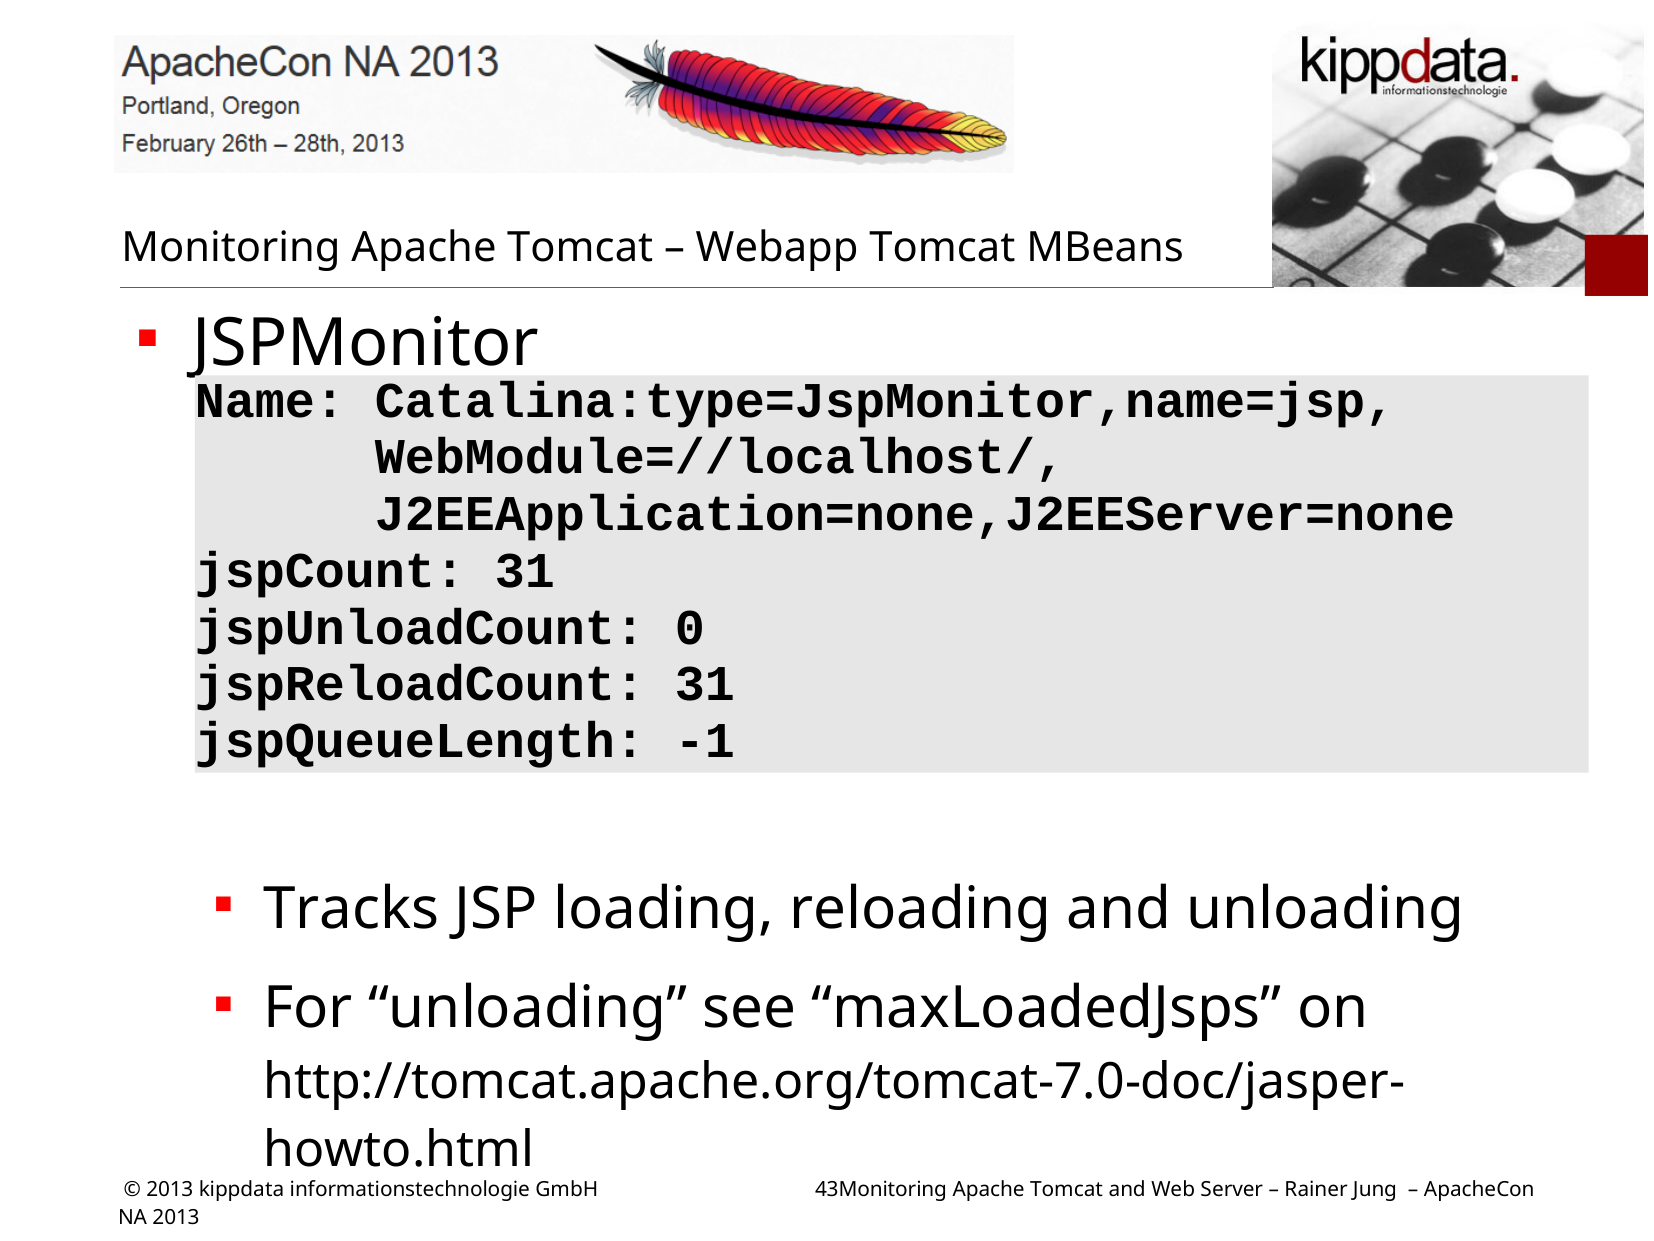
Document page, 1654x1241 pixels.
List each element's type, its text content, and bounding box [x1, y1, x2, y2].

picture [114, 35, 1014, 173]
list JSPMonitor Tracks JSP loading, reloading and unloading For “unloading” see “maxLoadedJsps” on http://tomcat.apache.org/tomcat-7.0-doc/jasper-howto.html [121, 293, 1534, 1156]
list Name: Catalina:type=JspMonitor,name=jsp, WebModule=//localhost/, J2EEApplication=none,J2EEServer=none jspCount: 31 jspUnloadCount: 0 jspReloadCount: 31 jspQueueLength: -1 [194, 375, 1589, 773]
picture [1272, 5, 1648, 302]
title Monitoring Apache Tomcat – Webapp Tomcat MBeans [121, 204, 1242, 286]
